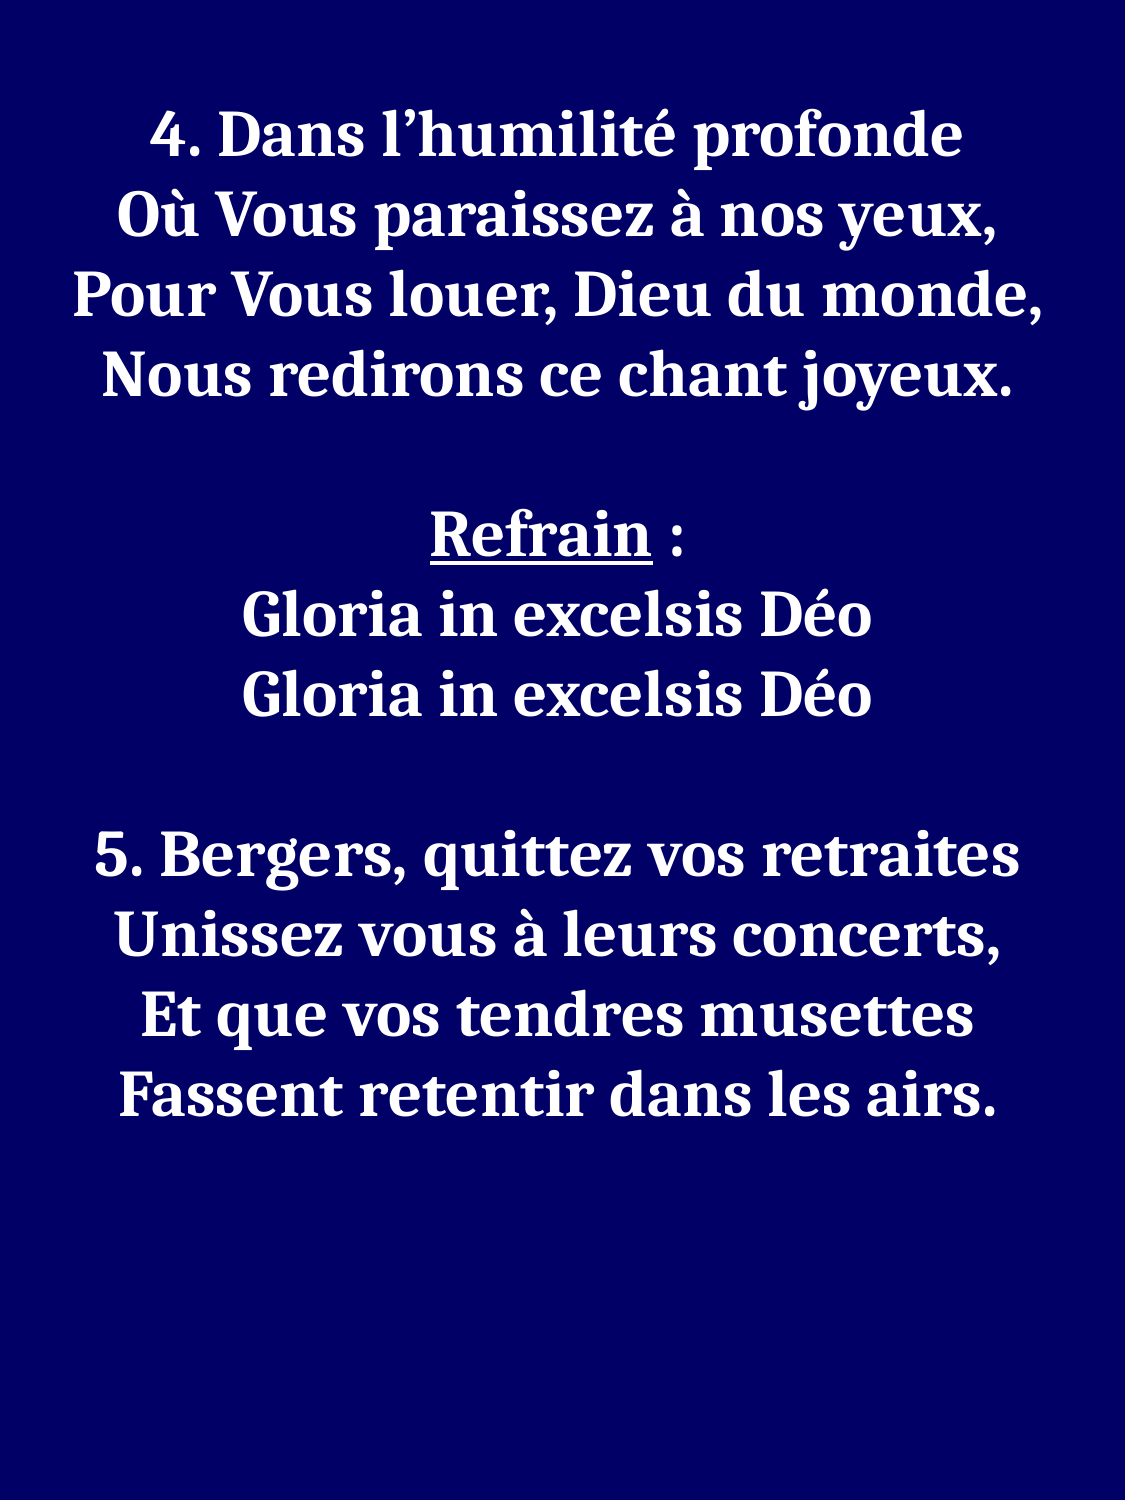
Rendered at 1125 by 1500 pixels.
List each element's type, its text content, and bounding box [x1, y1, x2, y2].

text_box 4. Dans l’humilité profonde Où Vous paraissez à nos yeux, Pour Vous louer, Dieu du monde, Nous redirons ce chant joyeux. Refrain : Gloria in excelsis Déo Gloria in excelsis Déo 5. Bergers, quittez vos retraites Unissez vous à leurs concerts, Et que vos tendres musettes Fassent retentir dans les airs. [0, 82, 1117, 1138]
